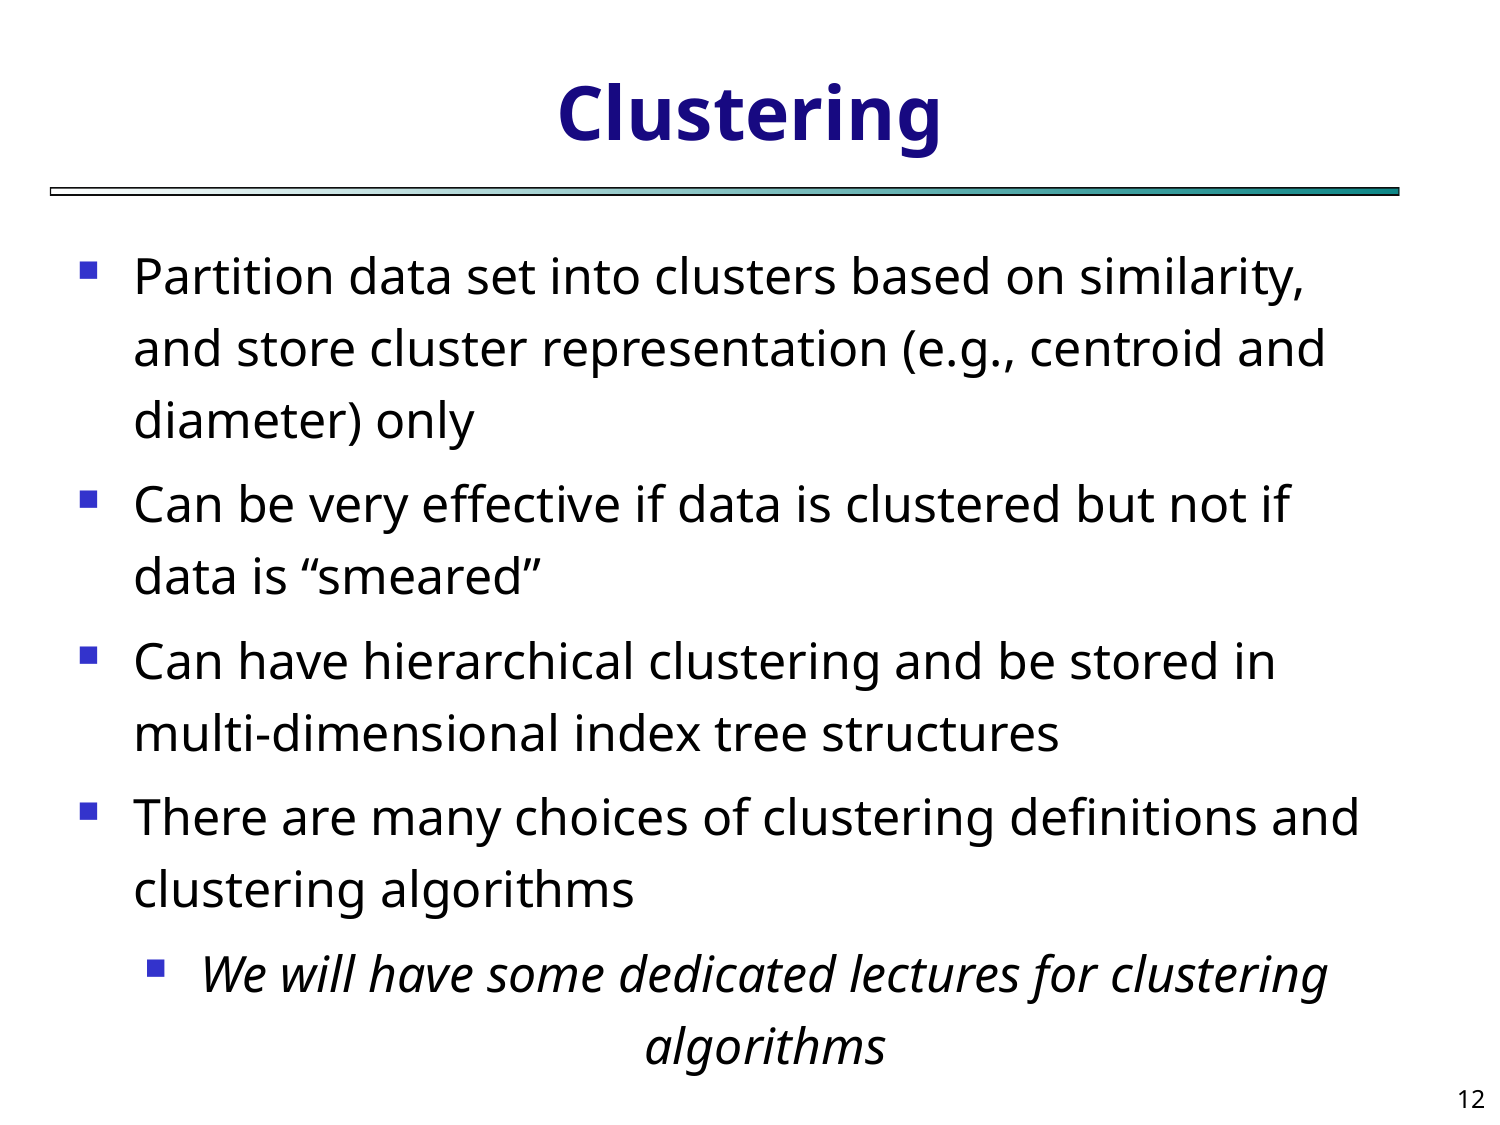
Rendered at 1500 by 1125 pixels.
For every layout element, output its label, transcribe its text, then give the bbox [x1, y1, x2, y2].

text_box <number> [1187, 1062, 1500, 1125]
list Partition data set into clusters based on similarity, and store cluster representation (e.g., centroid and diameter) only Can be very effective if data is clustered but not if data is “smeared” Can have hierarchical clustering and be stored in multi-dimensional index tree structures There are many choices of clustering definitions and clustering algorithms We will have some dedicated lectures for clustering algorithms [62, 224, 1413, 1082]
title Clustering [0, 57, 1500, 163]
